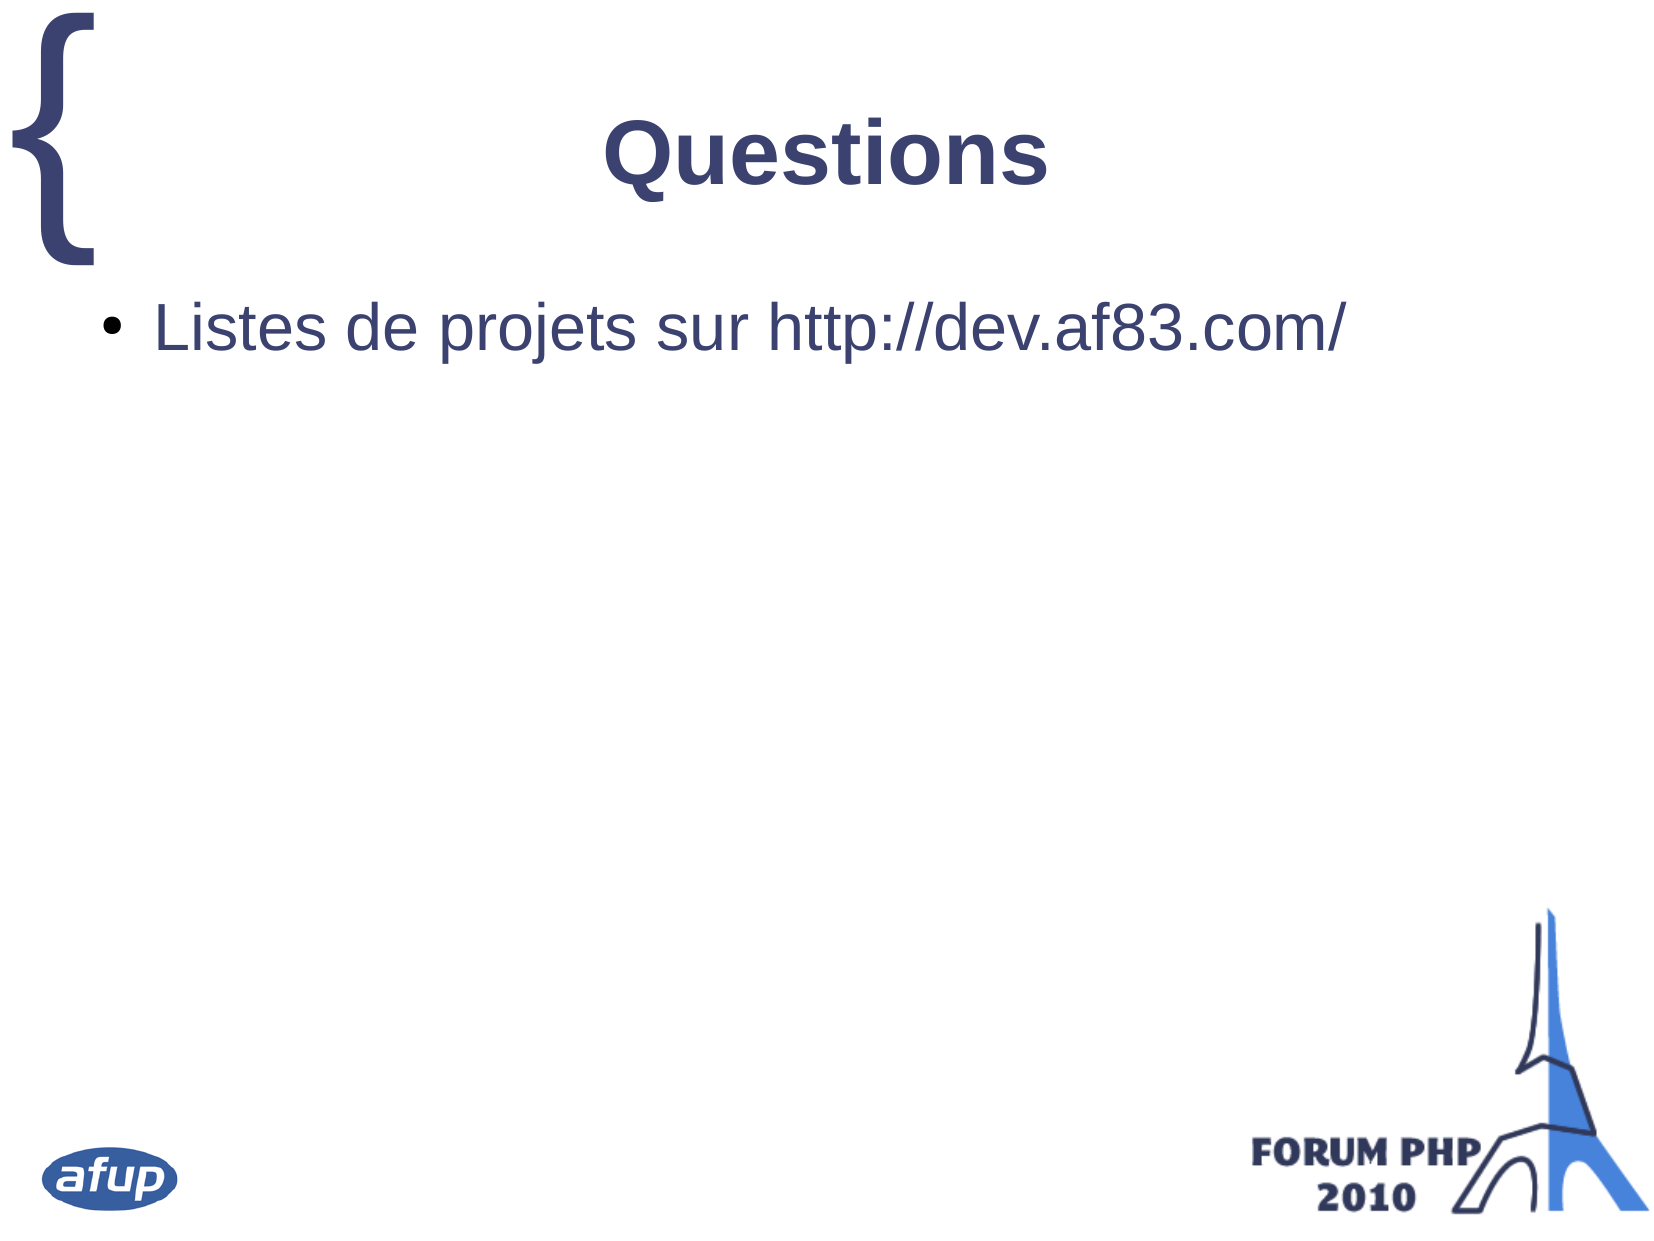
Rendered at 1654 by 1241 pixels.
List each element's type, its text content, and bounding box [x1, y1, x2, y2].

picture [1240, 872, 1650, 1241]
picture [41, 1146, 178, 1211]
list Listes de projets sur http://dev.af83.com/ [82, 290, 1571, 1094]
title Questions [82, 56, 1571, 250]
